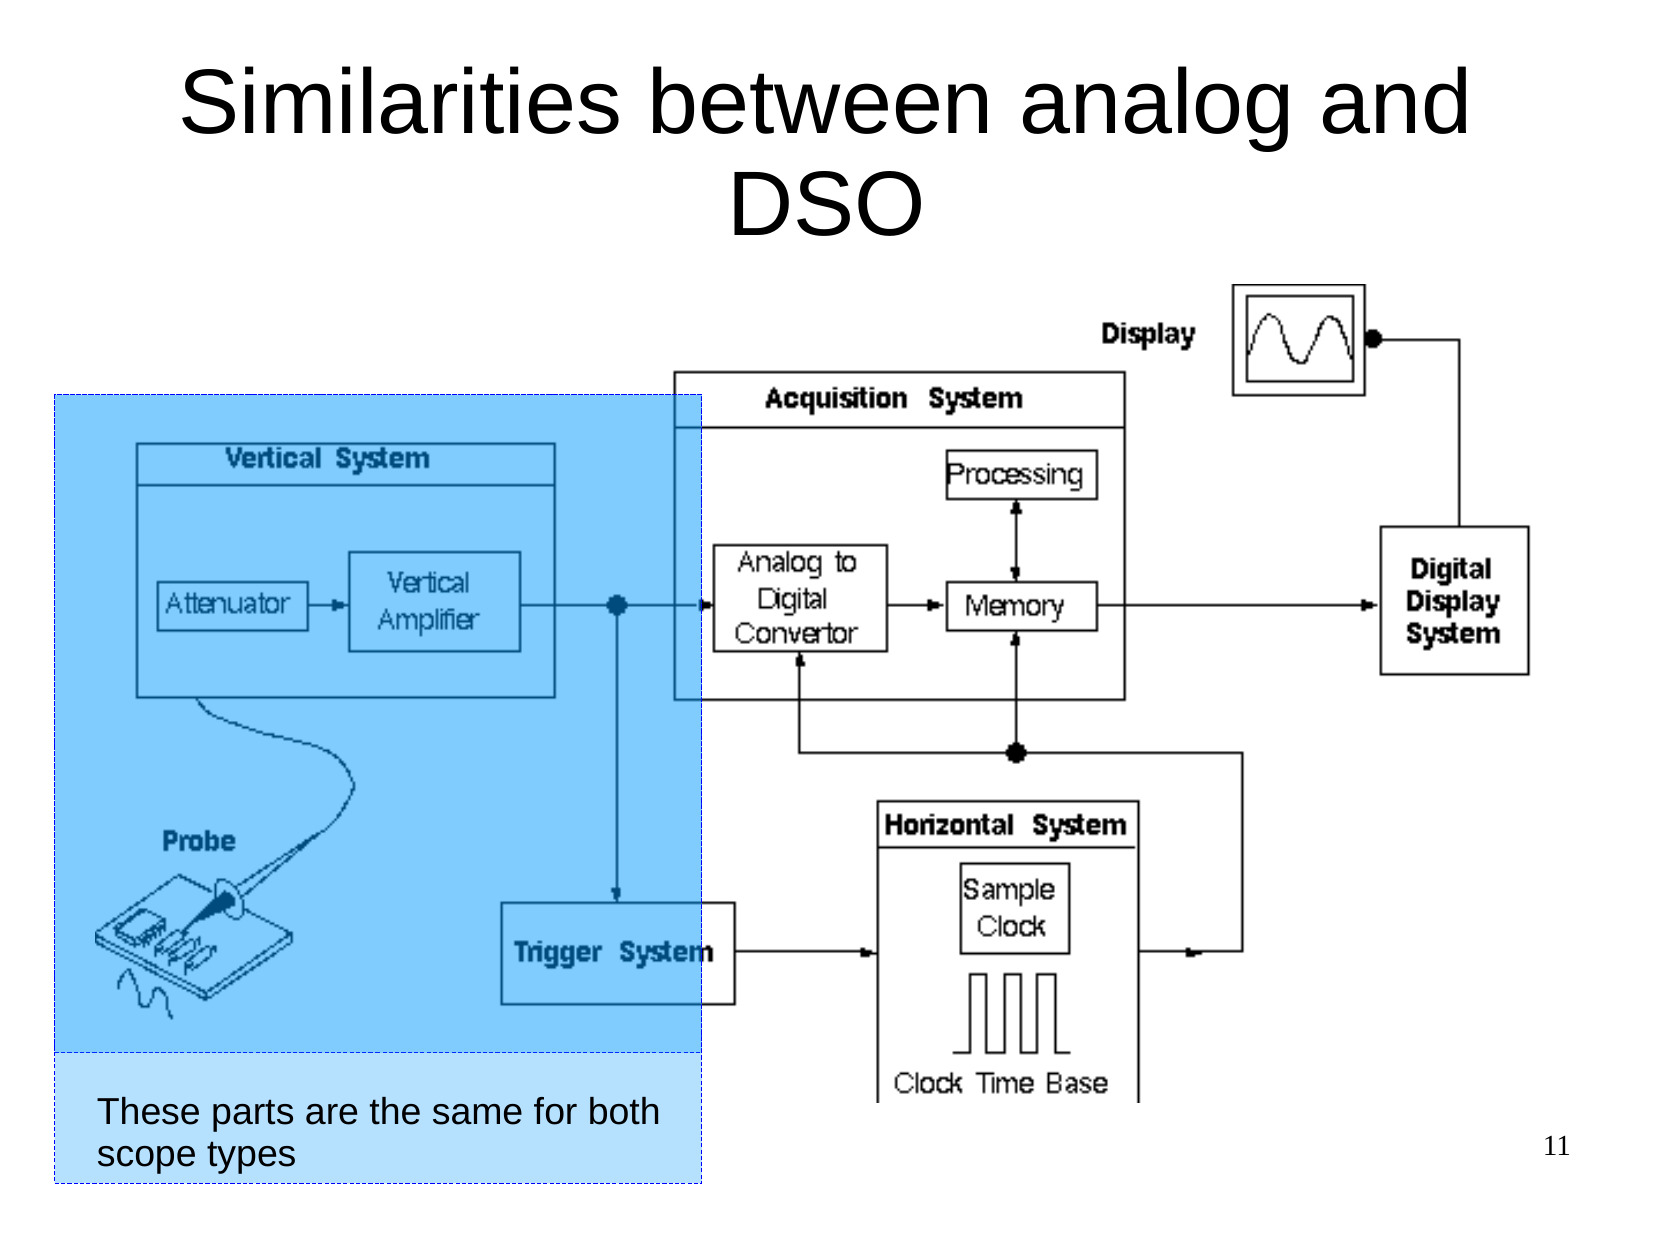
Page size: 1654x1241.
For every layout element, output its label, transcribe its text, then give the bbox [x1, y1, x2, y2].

picture [95, 284, 1558, 1103]
text_box [54, 394, 702, 1184]
text_box These parts are the same for both scope types [82, 1083, 700, 1182]
title Similarities between analog and DSO [82, 49, 1571, 257]
